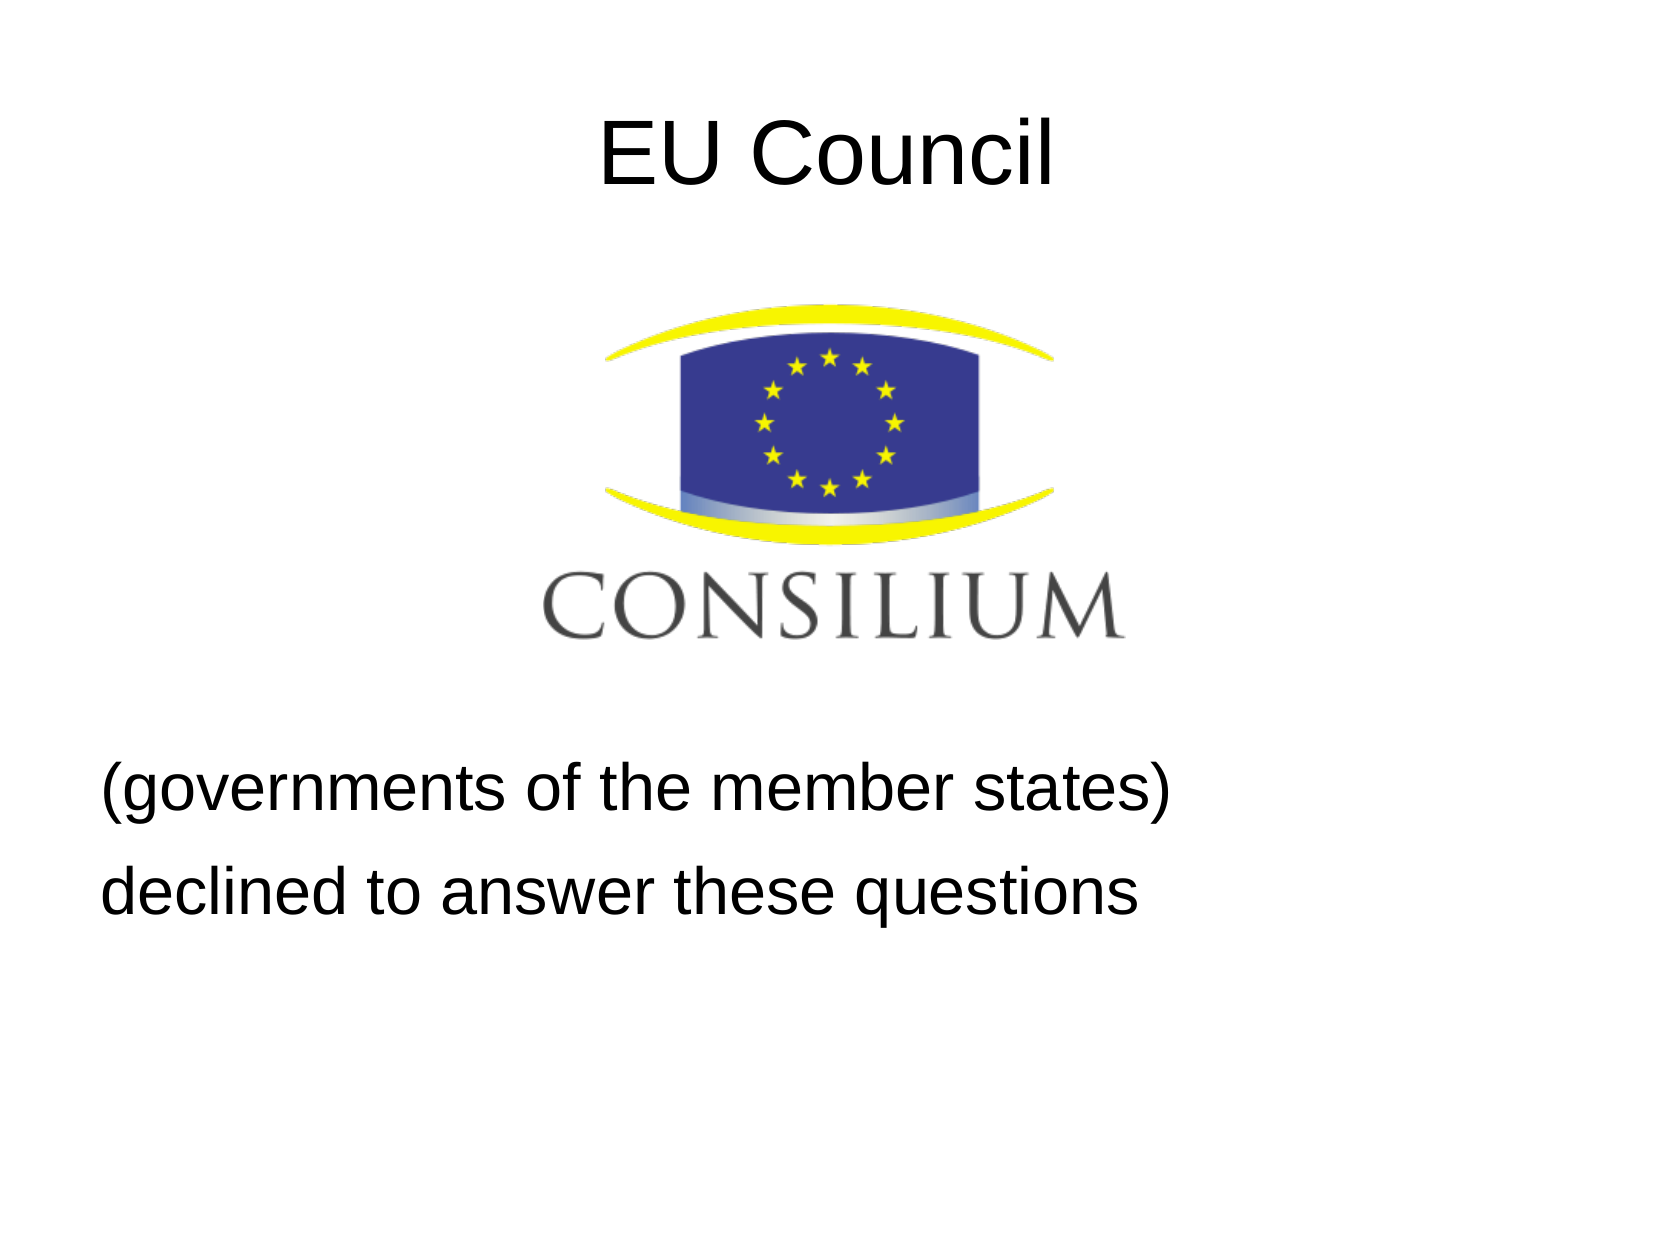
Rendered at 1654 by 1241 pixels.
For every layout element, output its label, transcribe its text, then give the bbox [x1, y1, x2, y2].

list (governments of the member states) declined to answer these questions [82, 750, 1571, 1126]
picture [543, 299, 1126, 643]
title EU Council [82, 49, 1571, 257]
